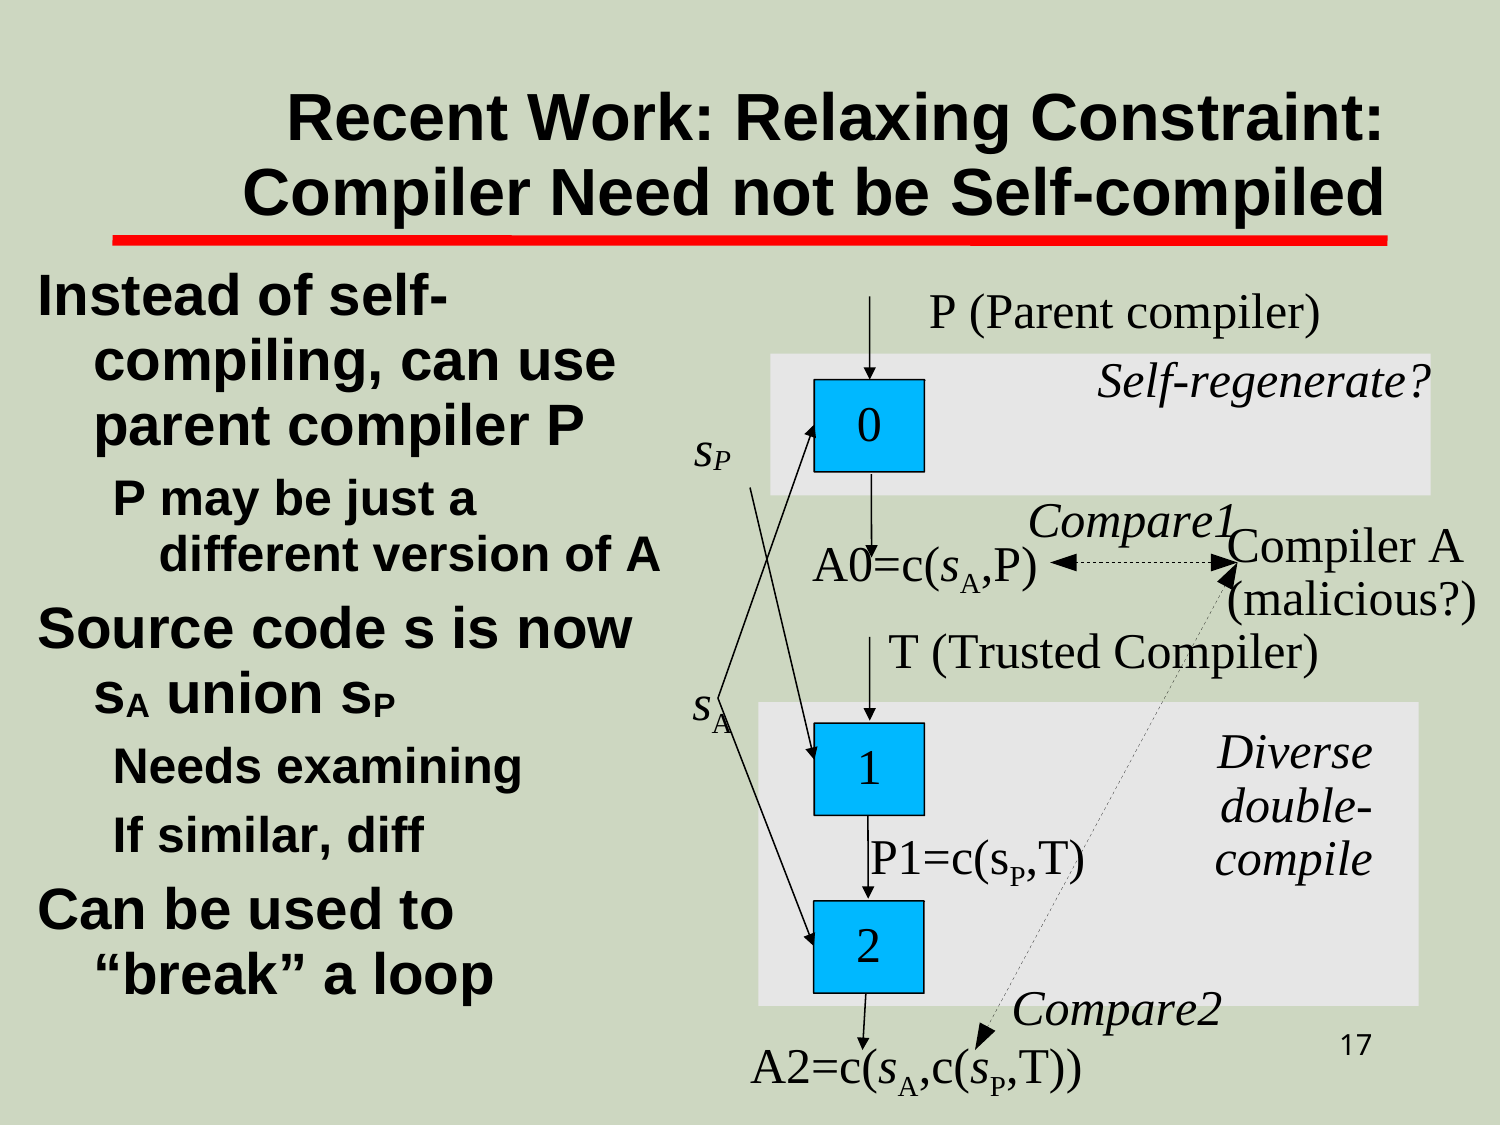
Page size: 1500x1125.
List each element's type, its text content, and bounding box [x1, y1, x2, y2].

text_box T (Trusted Compiler) [874, 613, 1334, 694]
text_box 2 [813, 900, 924, 994]
text_box [802, 702, 1419, 1006]
text_box 0 [814, 379, 925, 472]
text_box Compiler A (malicious?) [1211, 511, 1492, 638]
text_box [758, 702, 854, 933]
text_box sP [675, 412, 751, 488]
text_box [758, 807, 864, 1006]
text_box [770, 353, 868, 496]
text_box Compare1 [1012, 487, 1254, 557]
text_box A2=c(sA,c(sP,T)) [604, 1037, 1228, 1100]
text_box P1=c(sP,T) [854, 816, 1102, 902]
text_box A0=c(sA,P) [799, 523, 1051, 609]
text_box 1 [814, 723, 925, 816]
text_box A0=c(sA,P) [854, 550, 867, 580]
text_box sA [675, 663, 751, 751]
text_box P (Parent compiler) [862, 276, 1388, 352]
title Recent Work: Relaxing Constraint: Compiler Need not be Self-compiled [124, 79, 1387, 230]
list Instead of self-compiling, can use parent compiler P P may be just a different version of A Source code s is now sA union sP Needs examining If similar, diff Can be used to “break” a loop [37, 262, 676, 1076]
text_box Compare2 [996, 975, 1238, 1045]
text_box Self-regenerate? [1079, 349, 1449, 415]
text_box [791, 353, 1431, 496]
text_box Diverse double- compile [1187, 713, 1401, 901]
